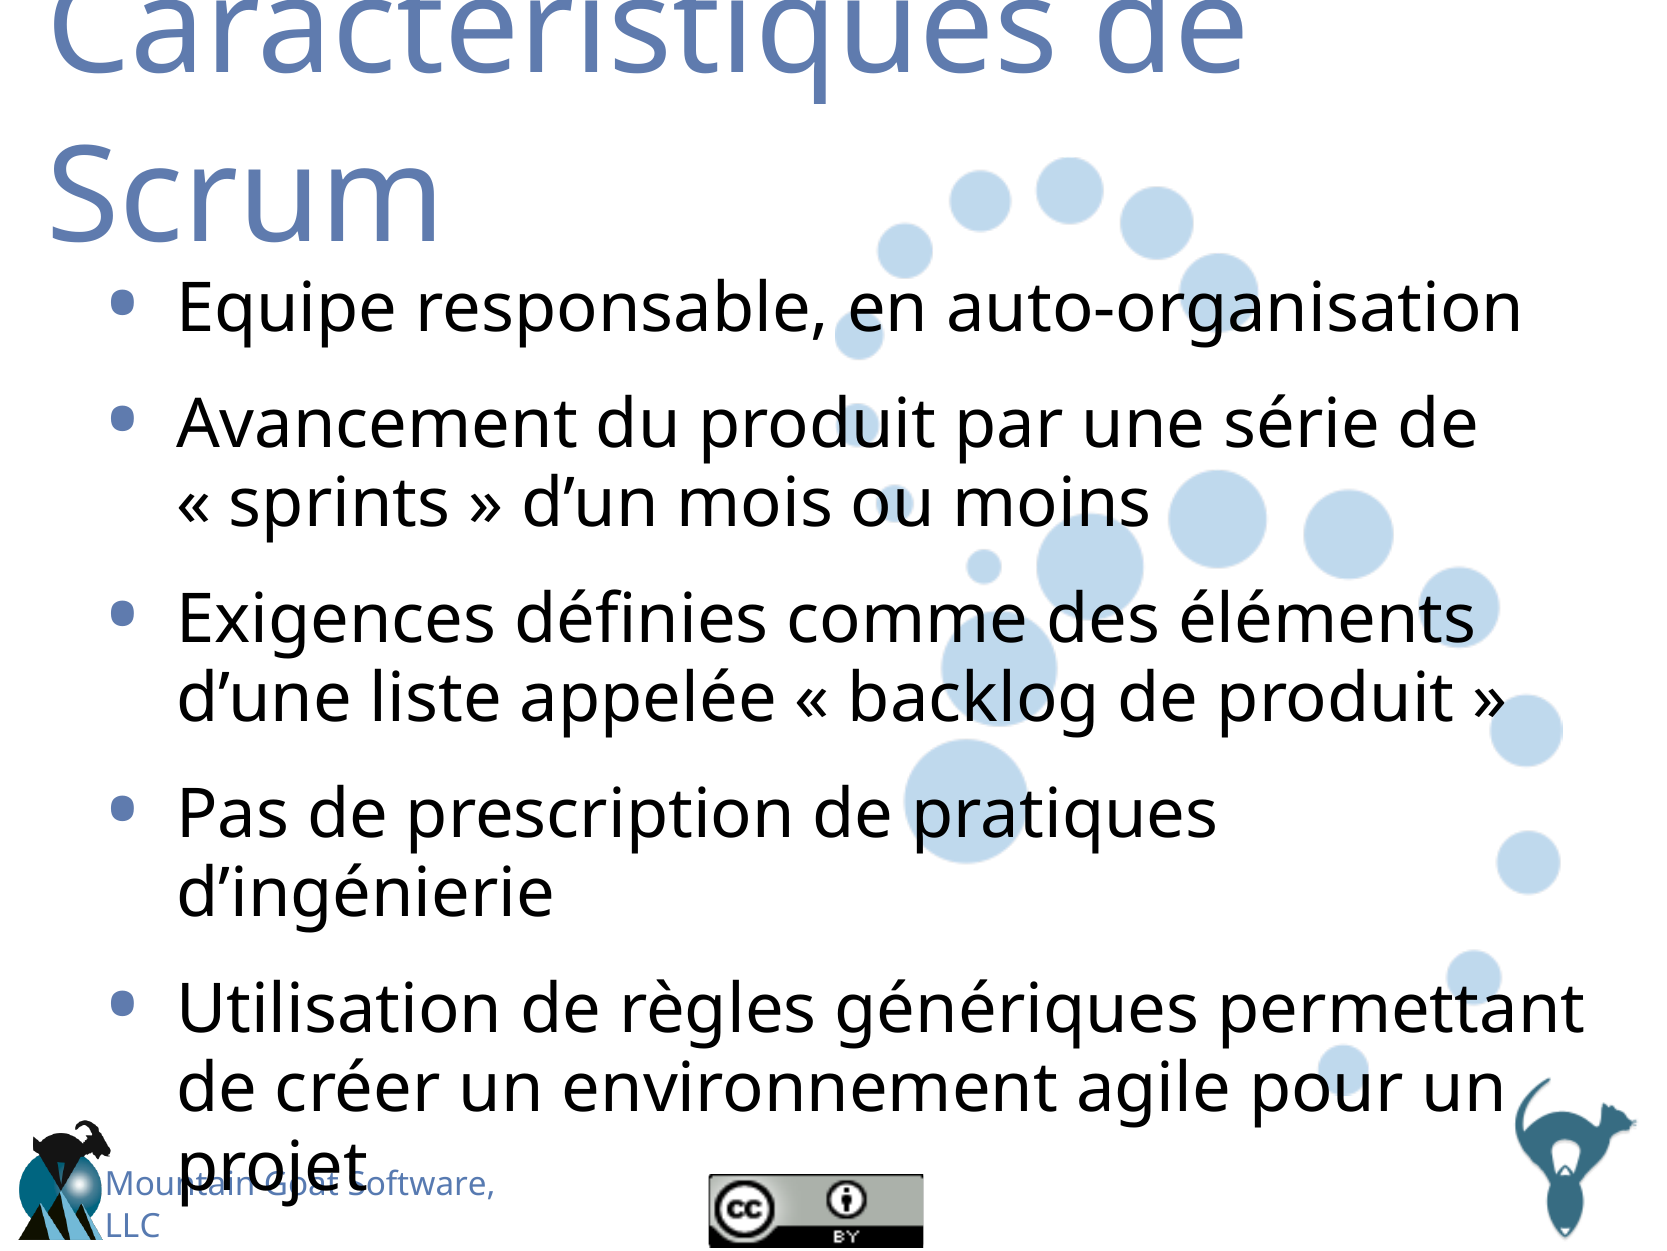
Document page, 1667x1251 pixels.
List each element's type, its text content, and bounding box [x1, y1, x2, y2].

title Caractéristiques de Scrum [40, 18, 1637, 194]
picture [1472, 1068, 1667, 1251]
picture [18, 1120, 111, 1240]
list Equipe responsable, en auto-organisation Avancement du produit par une série de « sprints » d’un mois ou moins Exigences définies comme des éléments d’une liste appelée « backlog de produit » Pas de prescription de pratiques d’ingénierie Utilisation de règles génériques permettant de créer un environnement agile pour un projet Un des « processus agiles » [56, 262, 1609, 1131]
picture [835, 194, 1563, 262]
